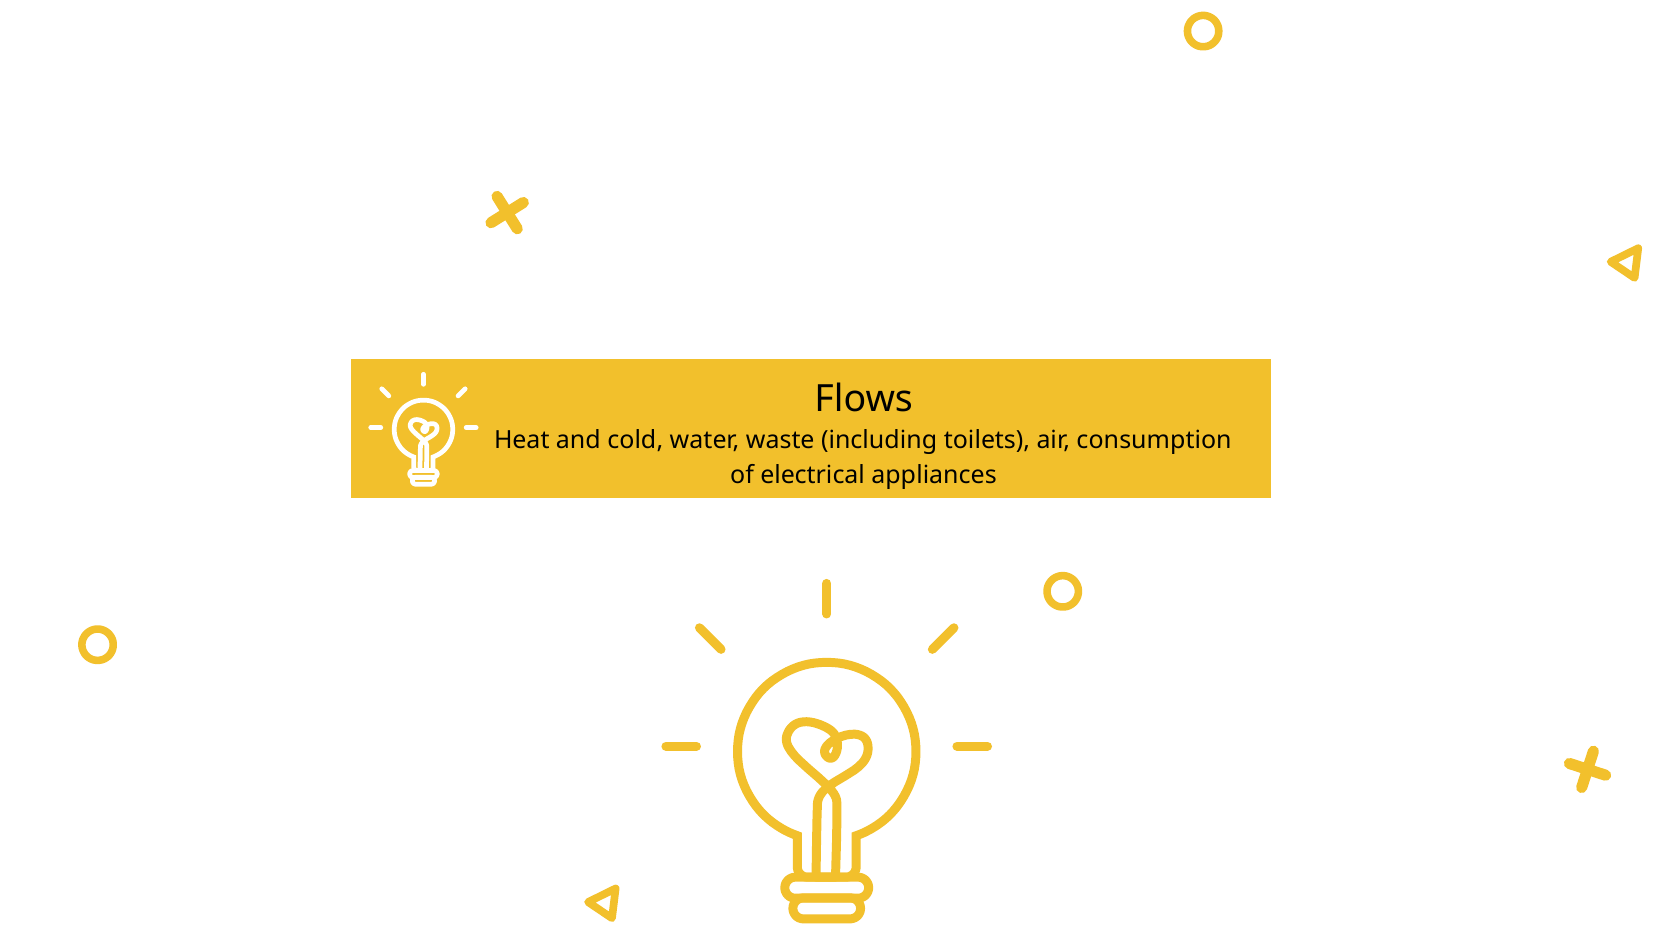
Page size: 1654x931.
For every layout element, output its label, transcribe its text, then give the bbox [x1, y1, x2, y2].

text_box Flows Heat and cold, water, waste (including toilets), air, consumption of electrical appliances [487, 339, 1241, 523]
